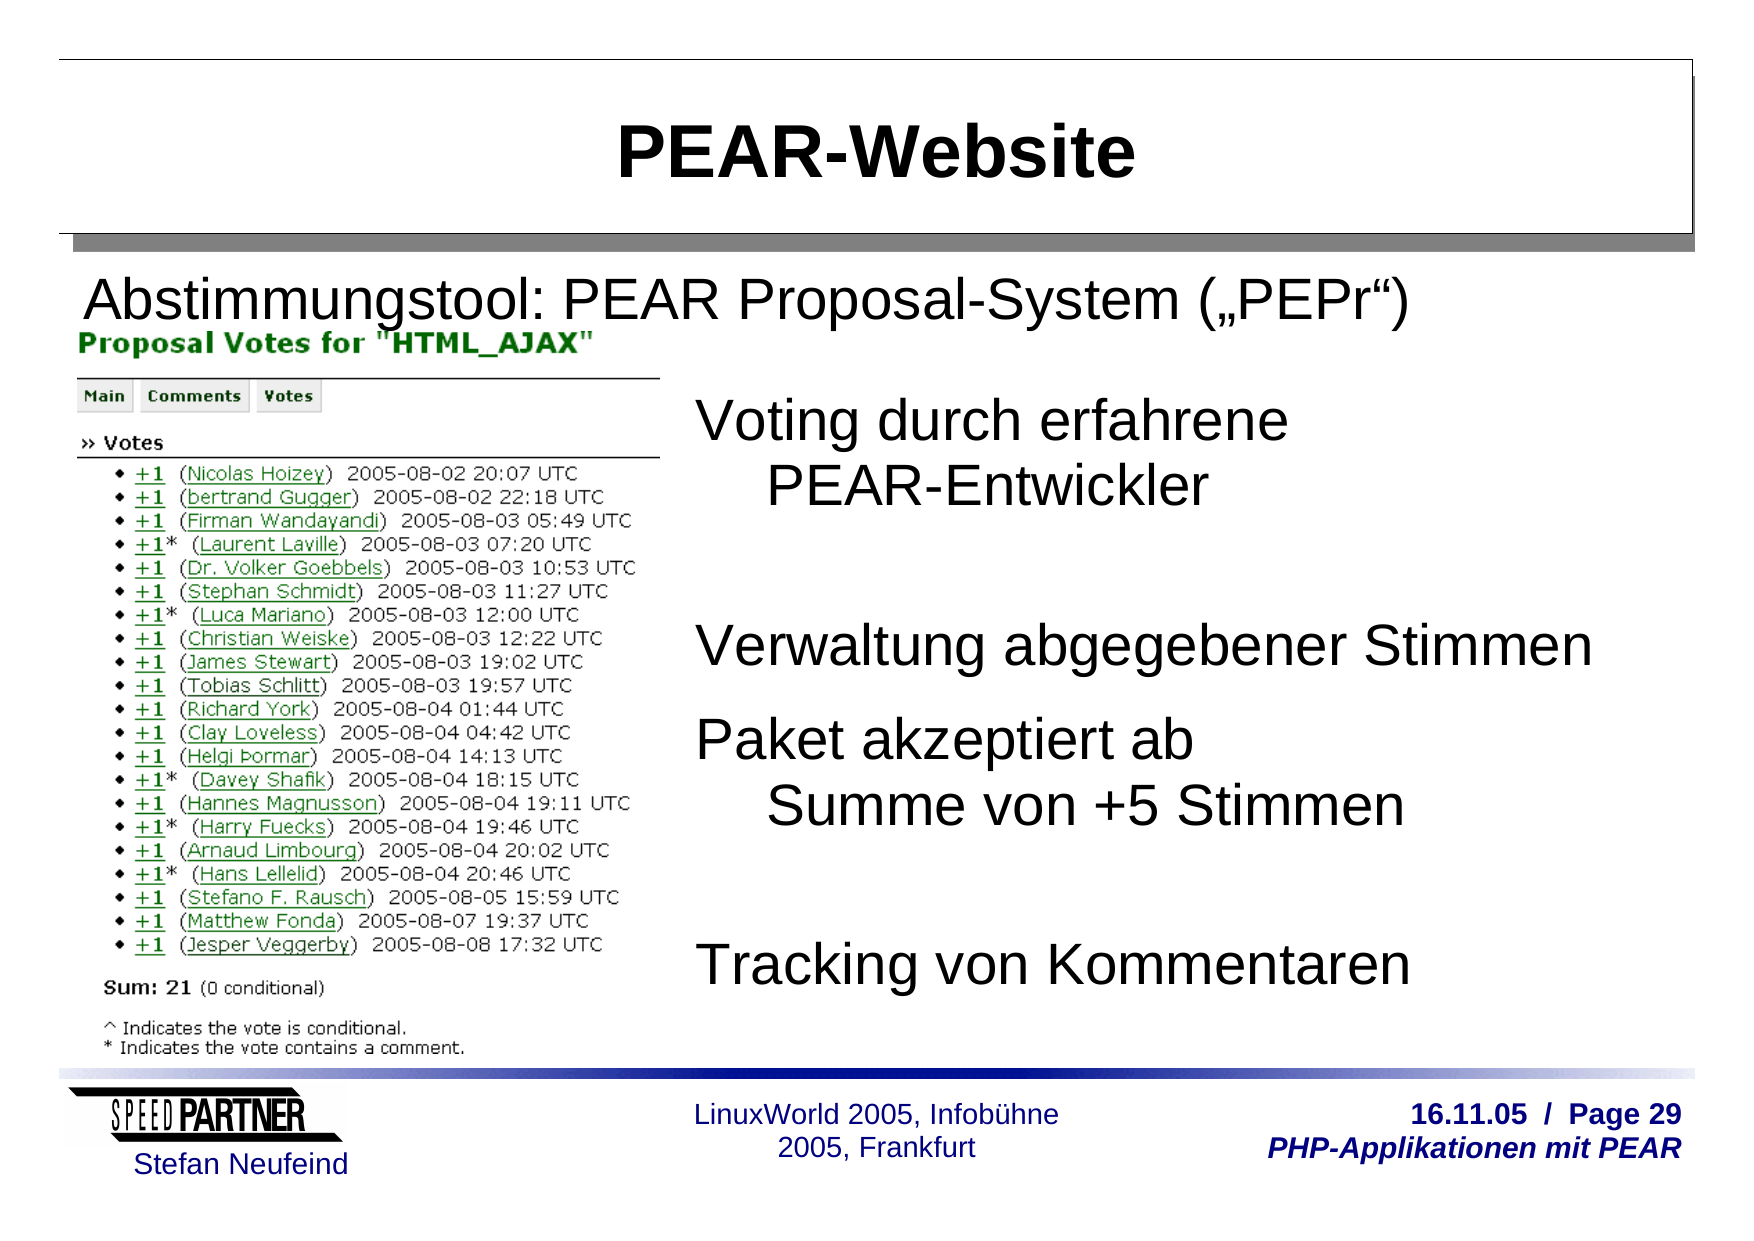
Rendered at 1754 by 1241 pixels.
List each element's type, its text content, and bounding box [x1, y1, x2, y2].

list Abstimmungstool: PEAR Proposal-System („PEPr“) [71, 266, 1695, 1049]
list Voting durch erfahrene PEAR-Entwickler Verwaltung abgegebener Stimmen Paket akzeptiert ab Summe von +5 Stimmen Tracking von Kommentaren [684, 388, 1695, 1062]
picture [59, 1068, 1695, 1079]
picture [64, 1082, 348, 1146]
picture [77, 331, 660, 1054]
title PEAR-Website [59, 59, 1695, 244]
